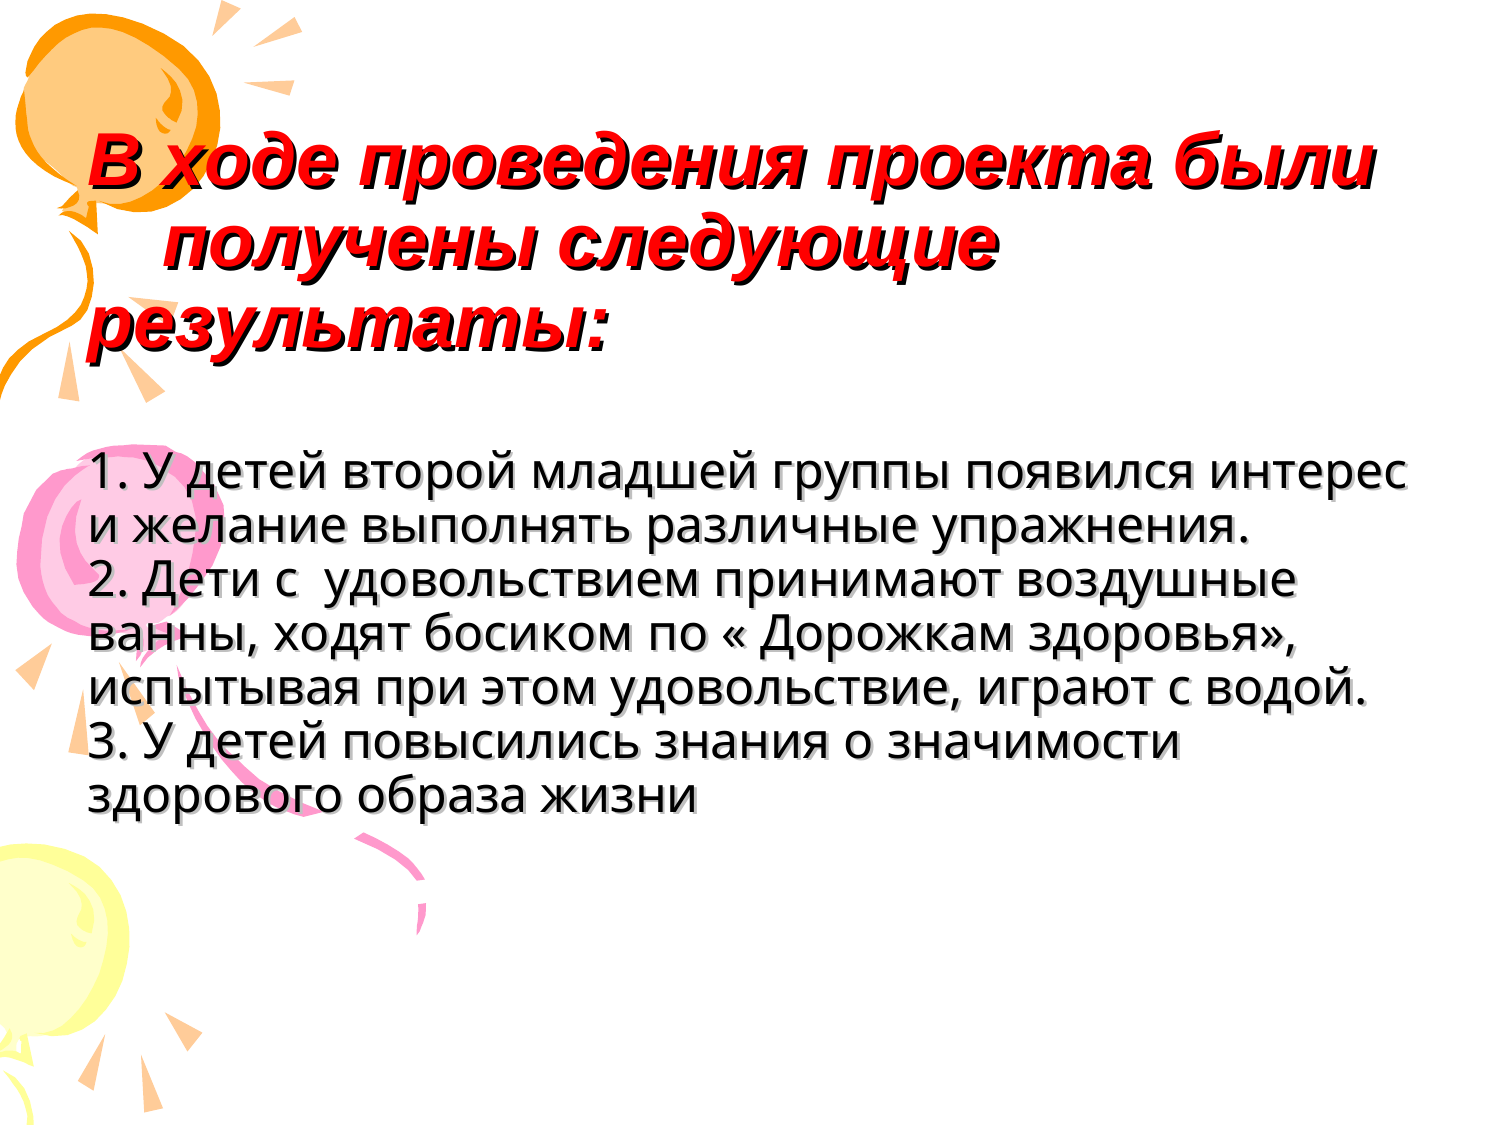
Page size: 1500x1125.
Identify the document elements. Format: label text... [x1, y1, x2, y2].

title В ходе проведения проекта были получены следующие результаты: 1. У детей второй младшей группы появился интерес и желание выполнять различные упражнения. 2. Дети с удовольствием принимают воздушные ванны, ходят босиком по « Дорожкам здоровья», испытывая при этом удовольствие, играют с водой. 3. У детей повысились знания о значимости здорового образа жизни [72, 16, 1426, 1083]
